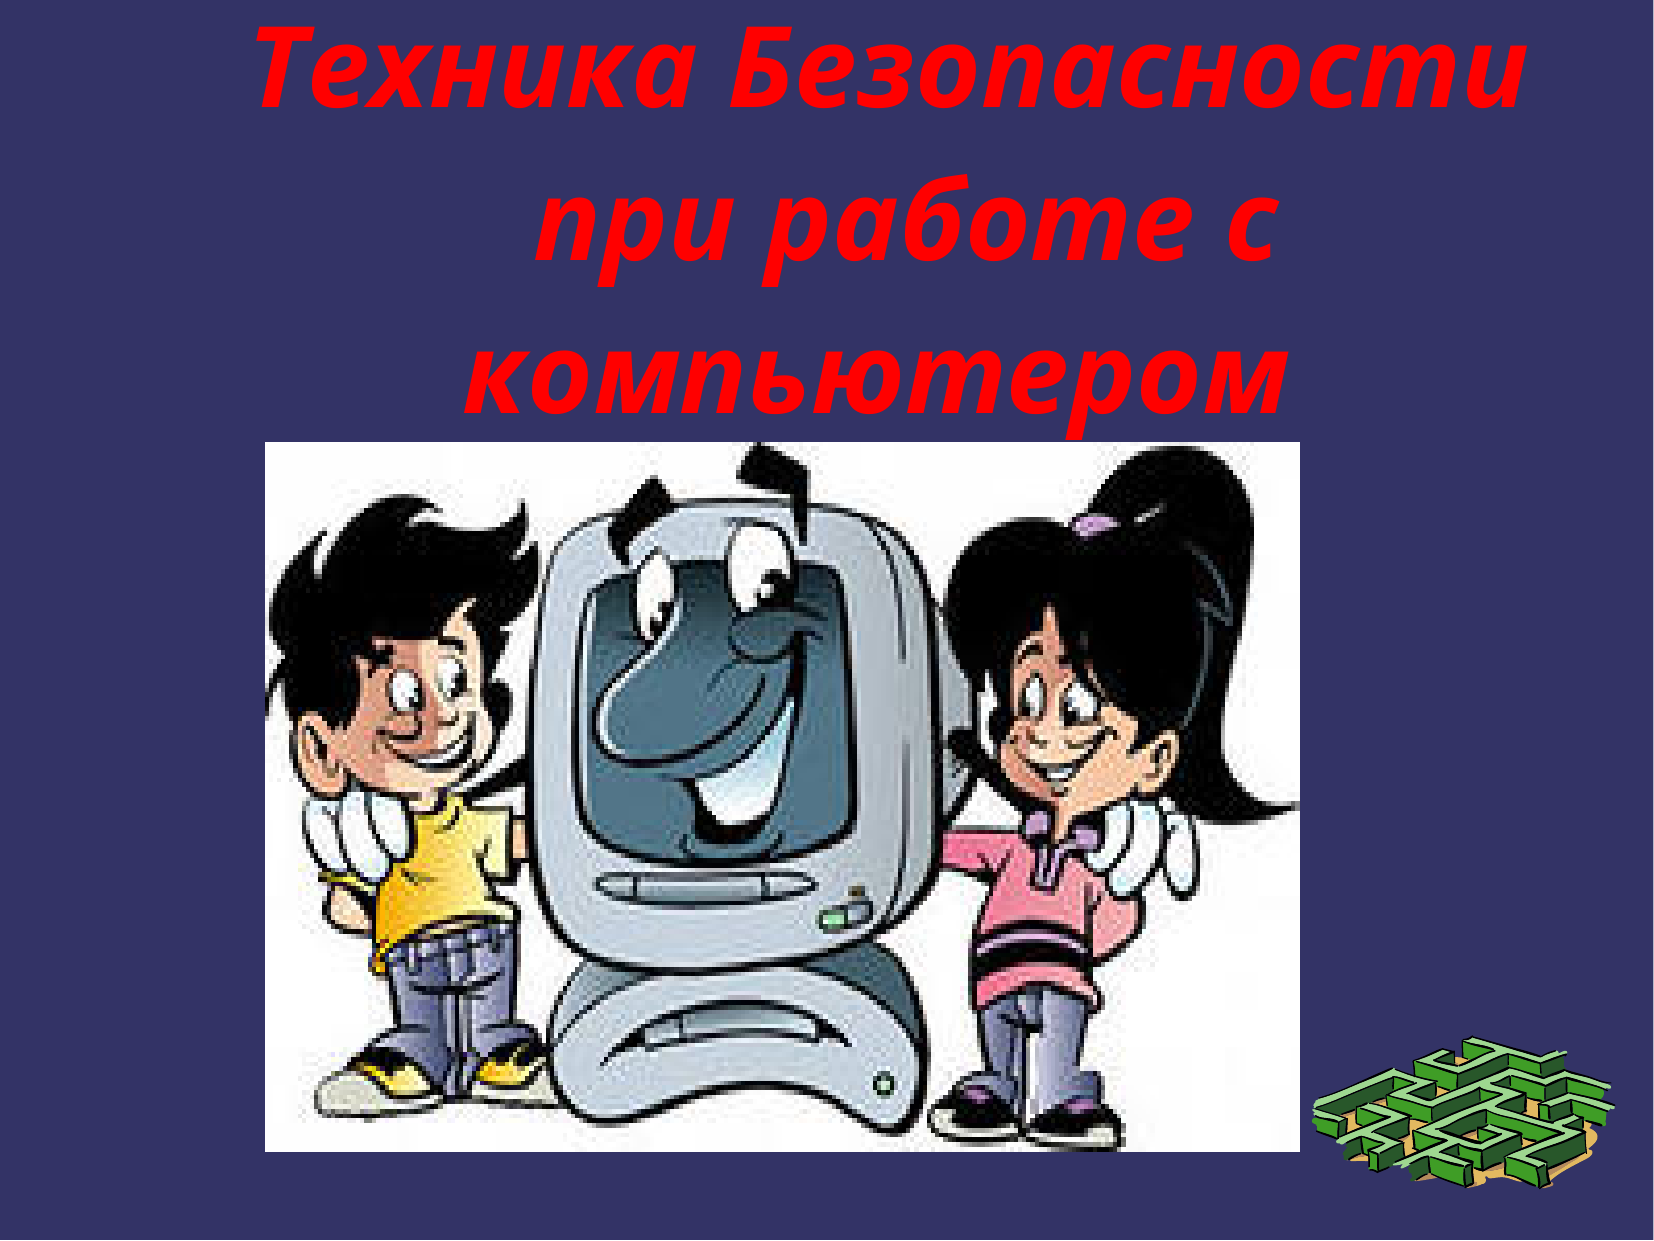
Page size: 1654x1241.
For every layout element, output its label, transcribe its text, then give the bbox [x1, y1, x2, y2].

subtitle Заголовок [93, 383, 1506, 1166]
title Техника Безопасности при работе с компьютером [182, 79, 1595, 355]
picture [265, 442, 1300, 1152]
